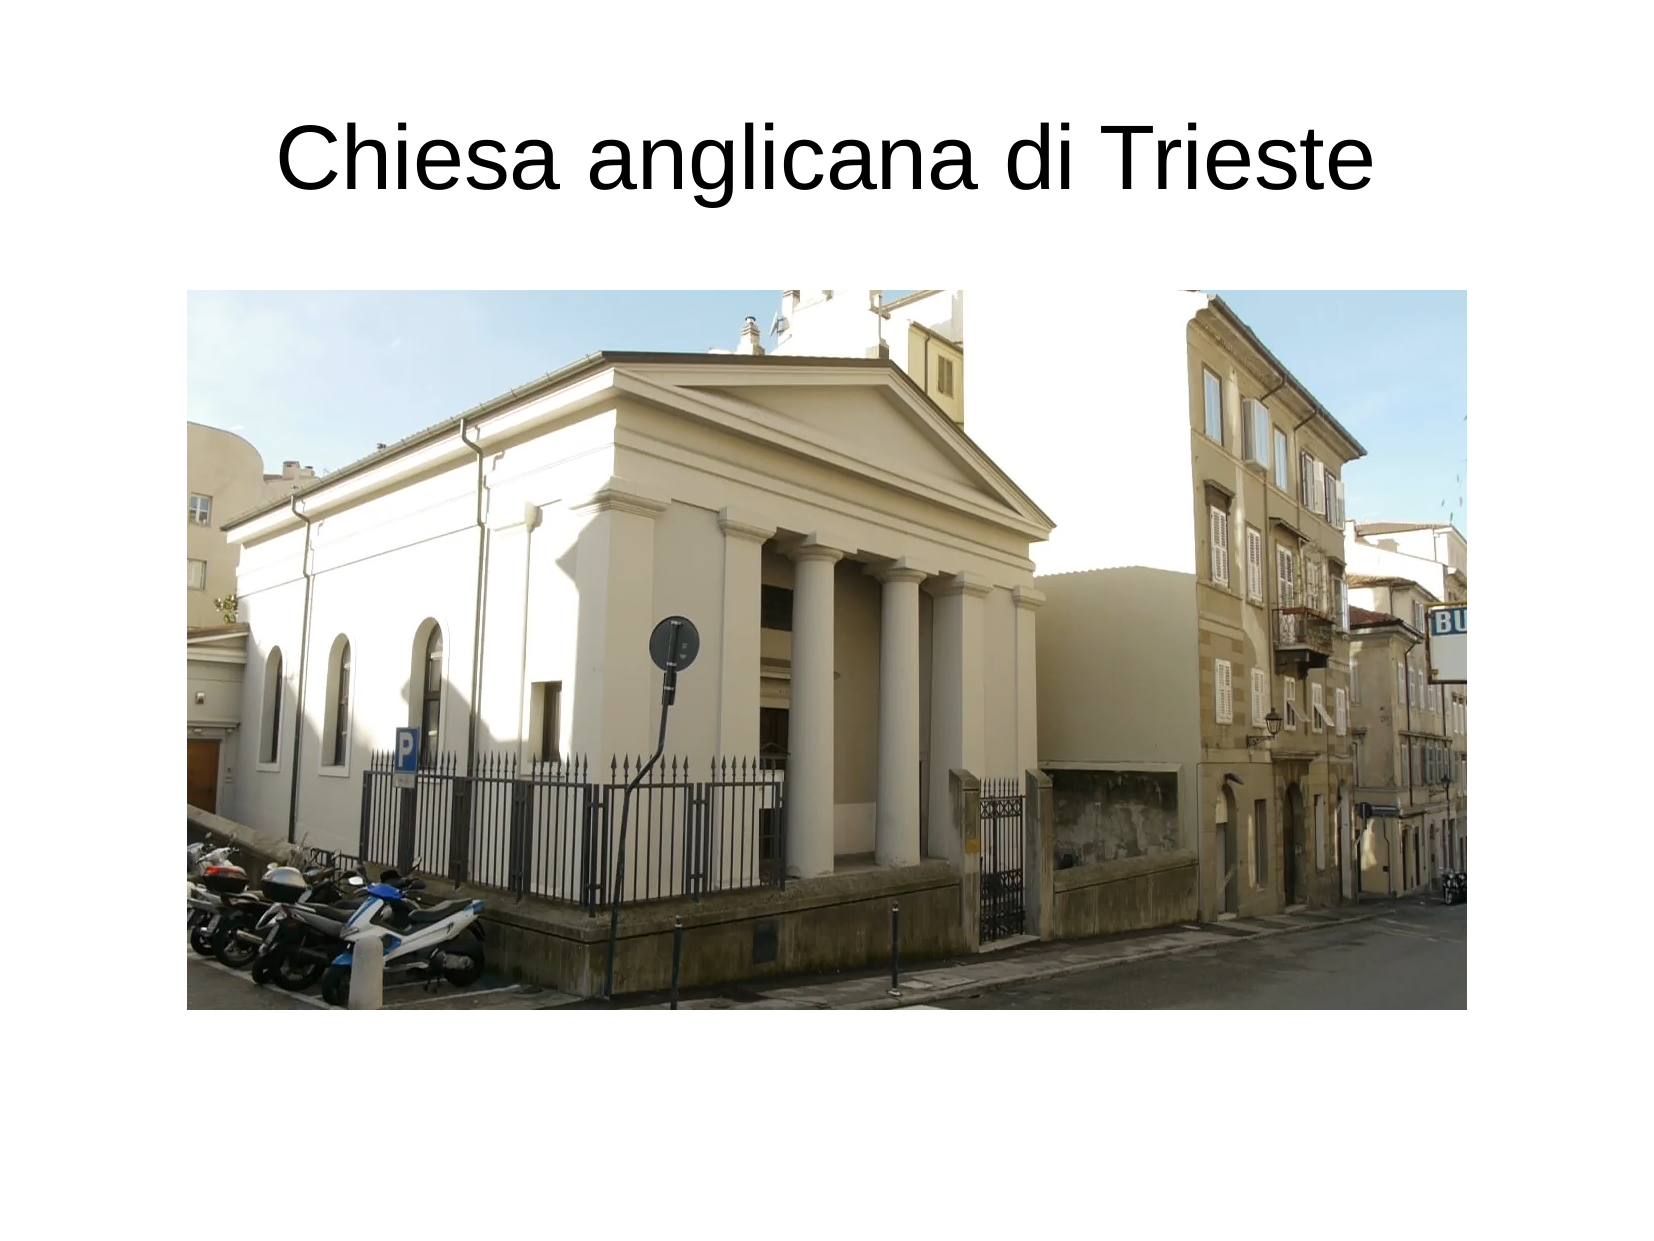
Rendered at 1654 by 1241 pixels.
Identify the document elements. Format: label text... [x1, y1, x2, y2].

title Chiesa anglicana di Trieste [82, 49, 1571, 257]
picture [187, 290, 1467, 1010]
